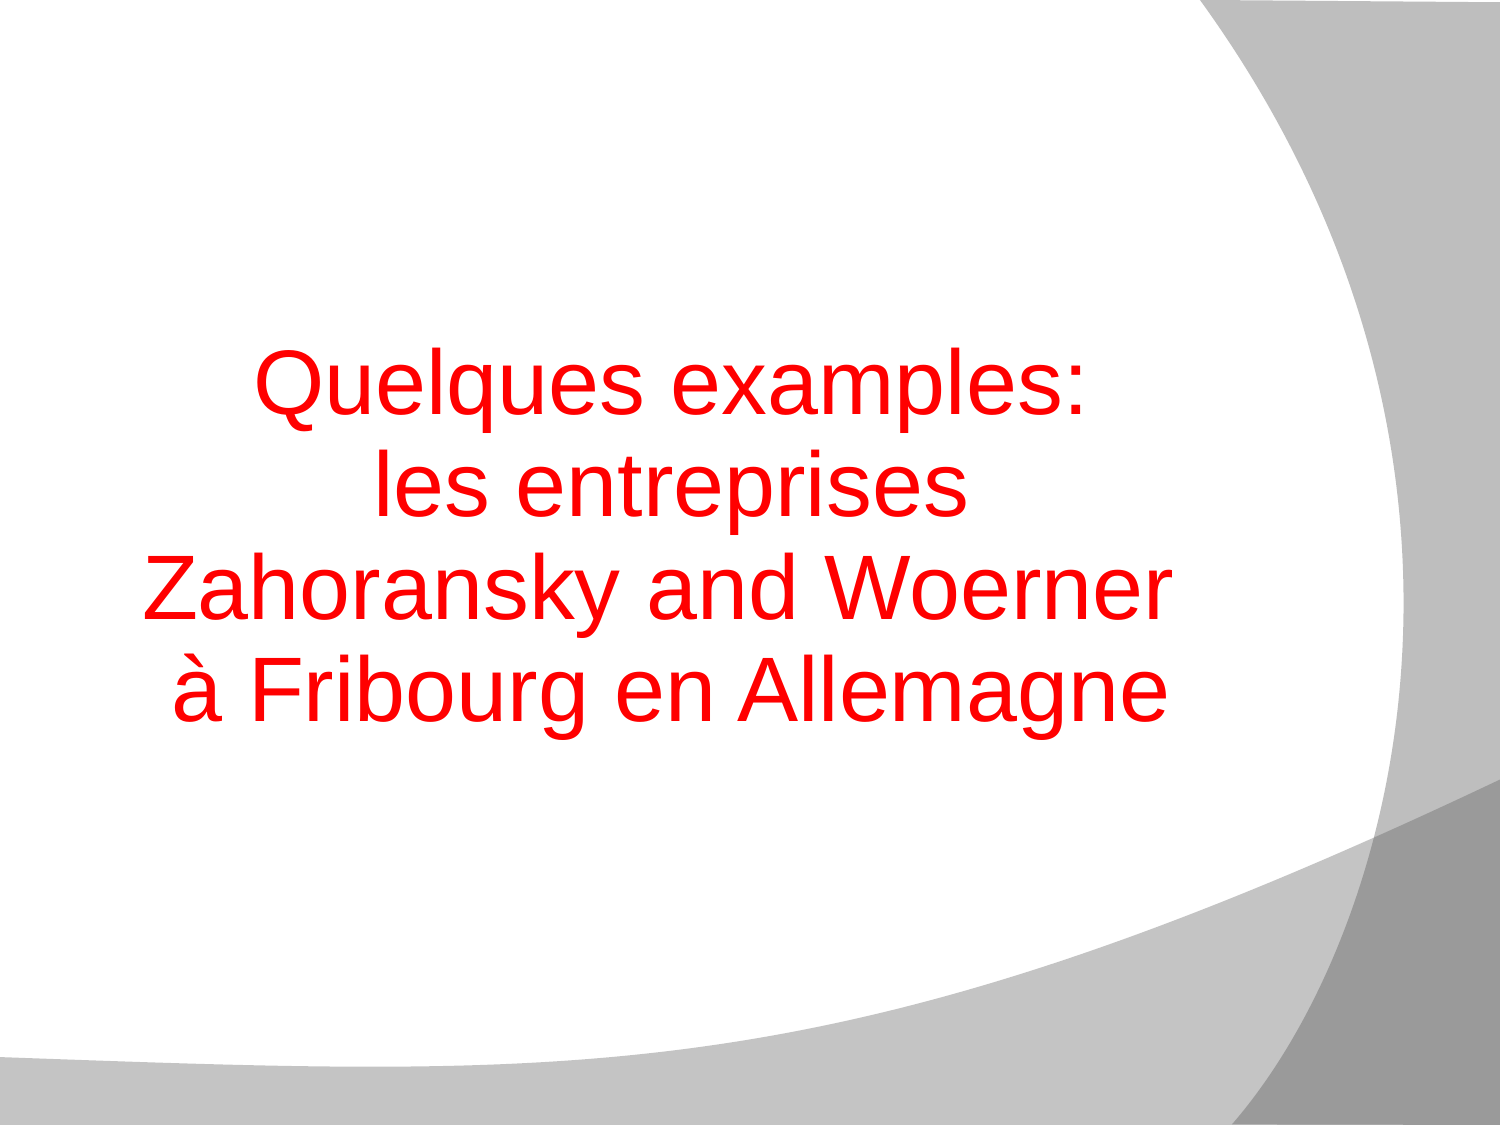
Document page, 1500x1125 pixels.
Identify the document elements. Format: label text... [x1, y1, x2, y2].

title Quelques examples: les entreprises Zahoransky and Woerner à Fribourg en Allemagne [59, 331, 1284, 742]
